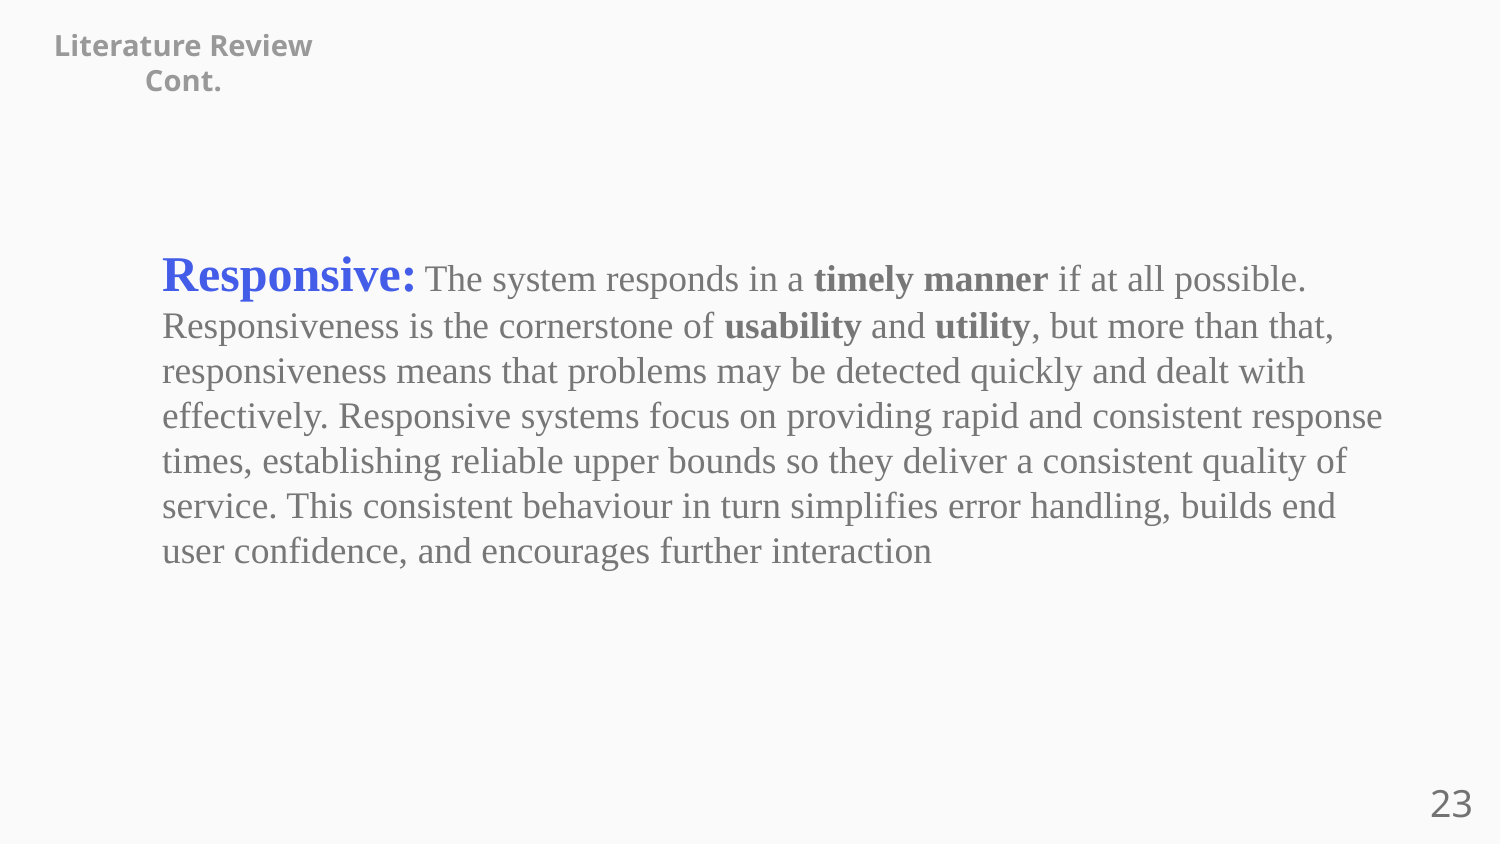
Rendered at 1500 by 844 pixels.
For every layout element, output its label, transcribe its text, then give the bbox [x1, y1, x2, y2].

text_box Literature Review Cont. [8, 12, 359, 93]
text_box Responsive: The system responds in a timely manner if at all possible. Responsiveness is the cornerstone of usability and utility, but more than that, responsiveness means that problems may be detected quickly and dealt with effectively. Responsive systems focus on providing rapid and consistent response times, establishing reliable upper bounds so they deliver a consistent quality of service. This consistent behaviour in turn simplifies error handling, builds end user confidence, and encourages further interaction [146, 64, 1419, 748]
slide_number 23 [1398, 770, 1489, 835]
